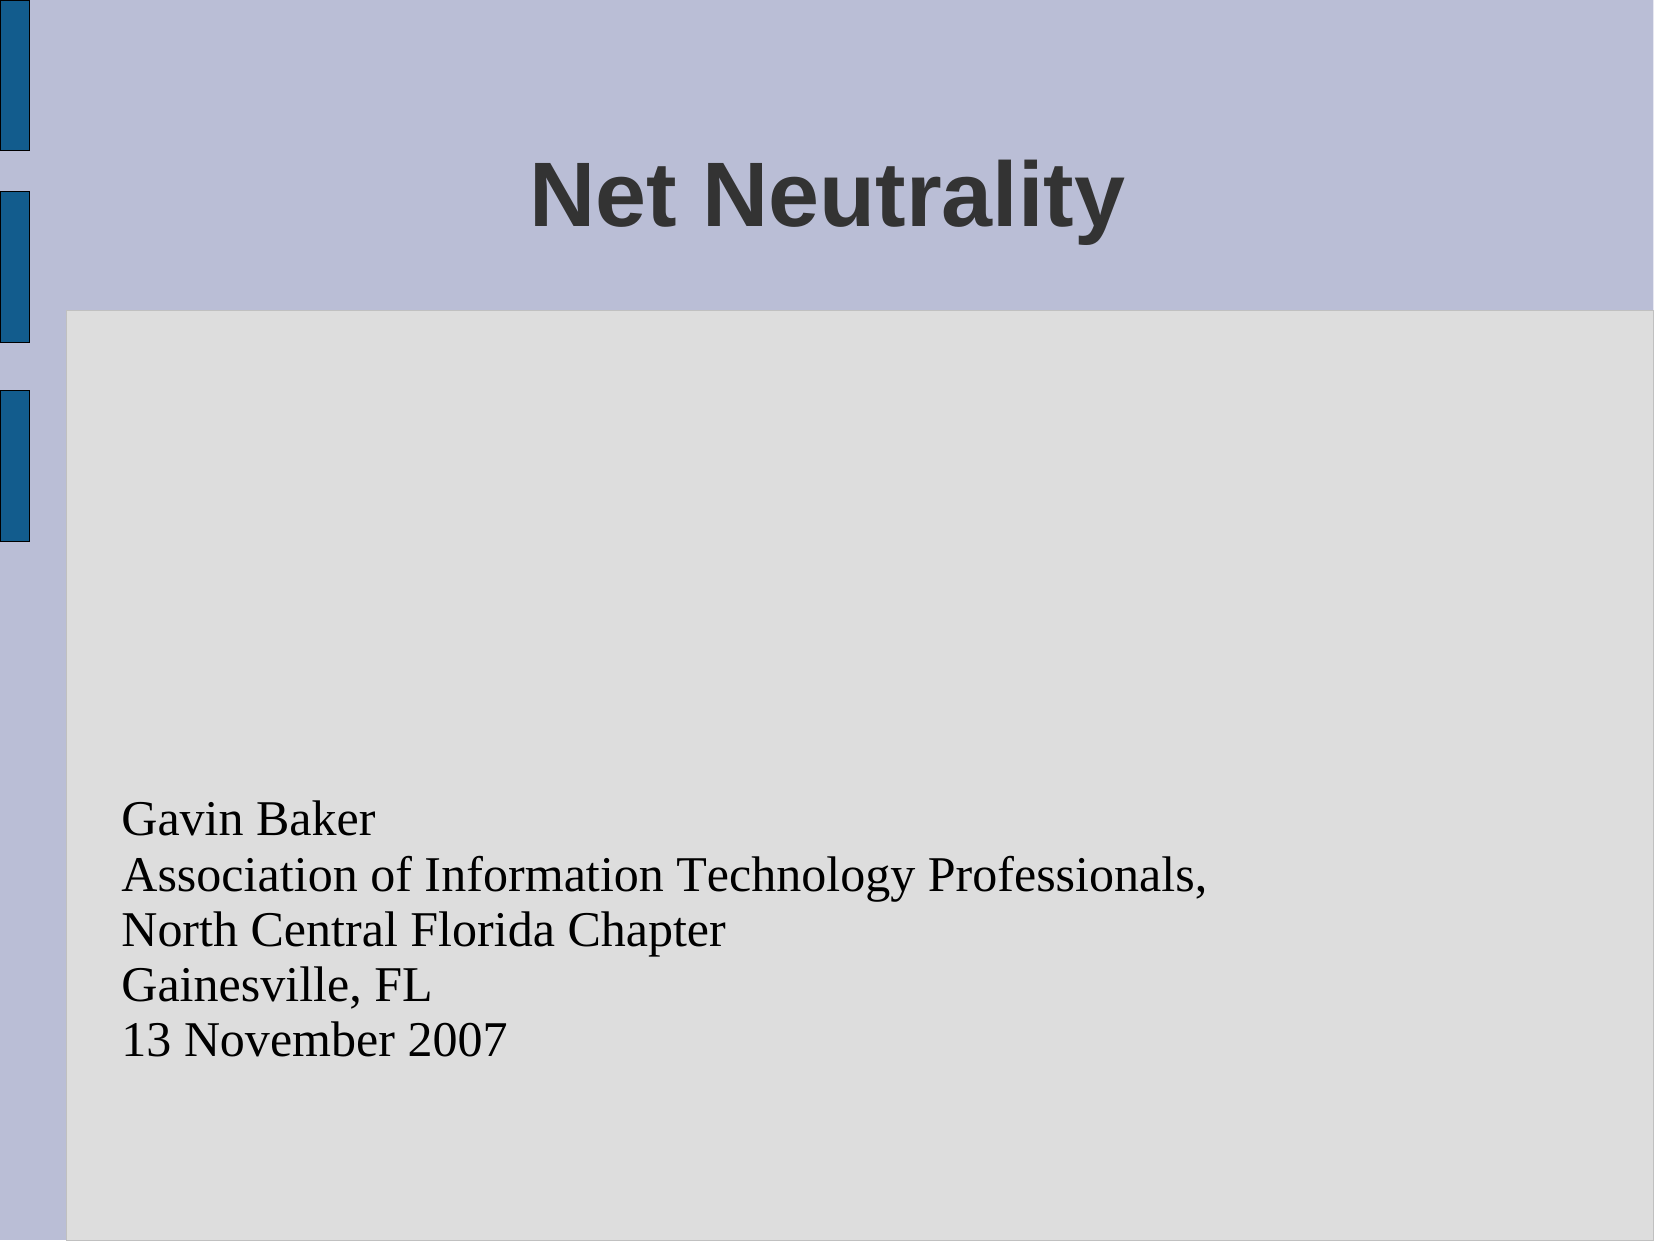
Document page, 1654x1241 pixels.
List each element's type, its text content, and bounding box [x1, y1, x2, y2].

title Net Neutrality [121, 91, 1534, 299]
subtitle Gavin Baker Association of Information Technology Professionals, North Central Florida Chapter Gainesville, FL 13 November 2007 [121, 319, 1534, 1152]
